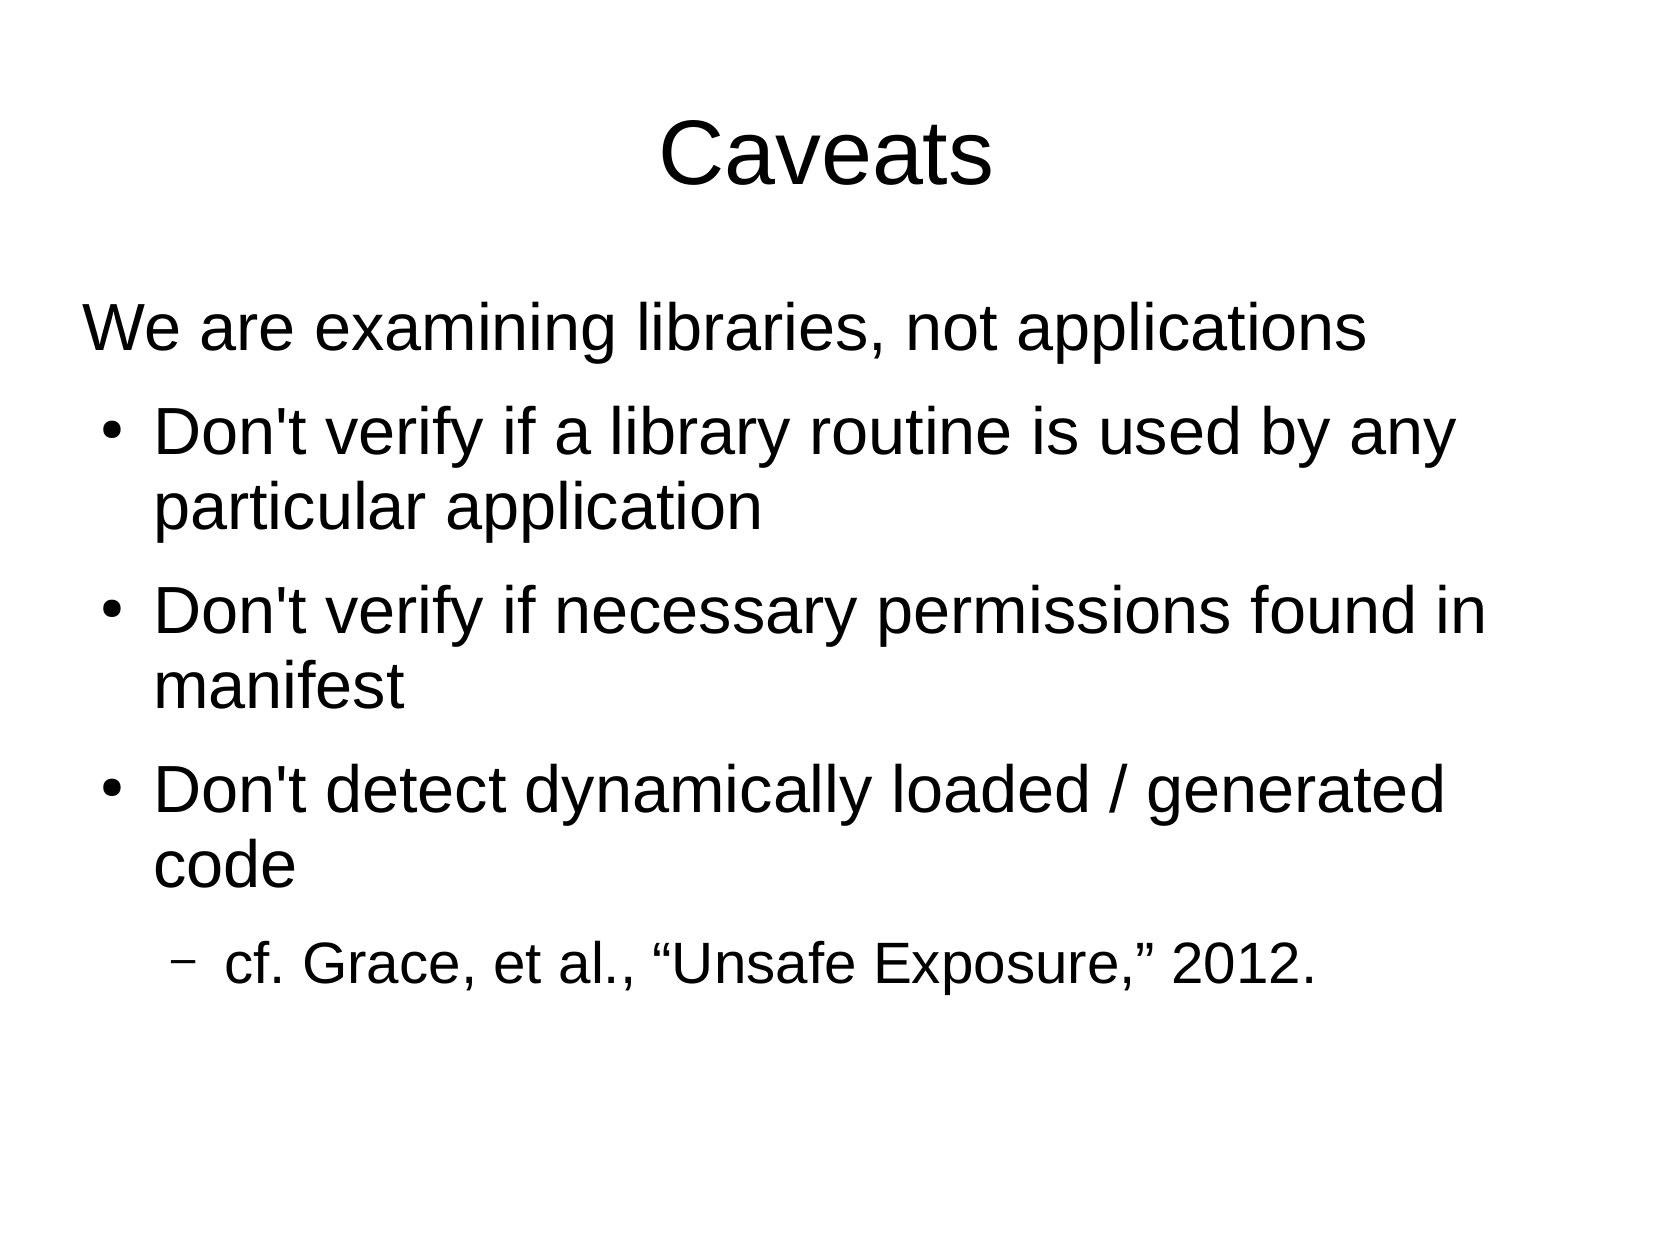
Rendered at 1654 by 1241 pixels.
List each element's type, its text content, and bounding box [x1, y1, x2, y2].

title Caveats [82, 49, 1571, 257]
list We are examining libraries, not applications Don't verify if a library routine is used by any particular application Don't verify if necessary permissions found in manifest Don't detect dynamically loaded / generated code cf. Grace, et al., “Unsafe Exposure,” 2012. [82, 290, 1538, 1010]
